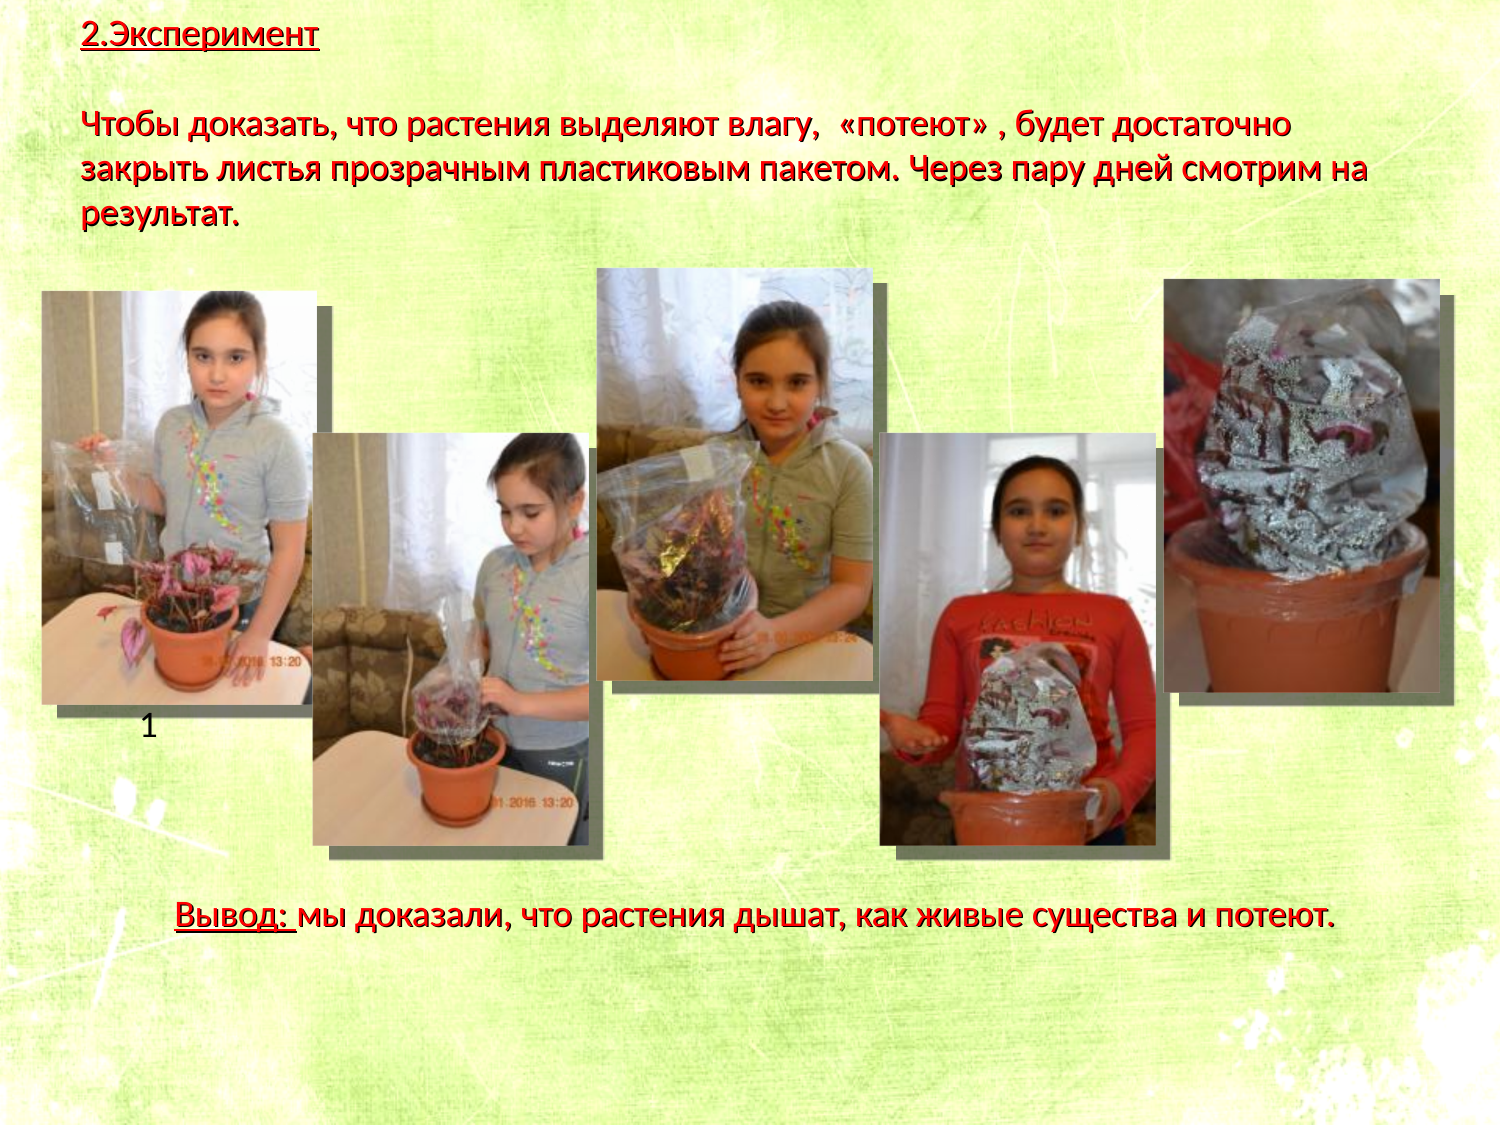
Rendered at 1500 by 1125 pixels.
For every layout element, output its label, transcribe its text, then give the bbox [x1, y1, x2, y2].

text_box Вывод: мы доказали, что растения дышат, как живые существа и потеют. [159, 881, 1362, 943]
picture [0, 0, 1500, 1125]
text_box 1 [123, 692, 174, 754]
text_box 2.Эксперимент Чтобы доказать, что растения выделяют влагу, «потеют» , будет достаточно закрыть листья прозрачным пластиковым пакетом. Через пару дней смотрим на результат. [64, 0, 1424, 243]
